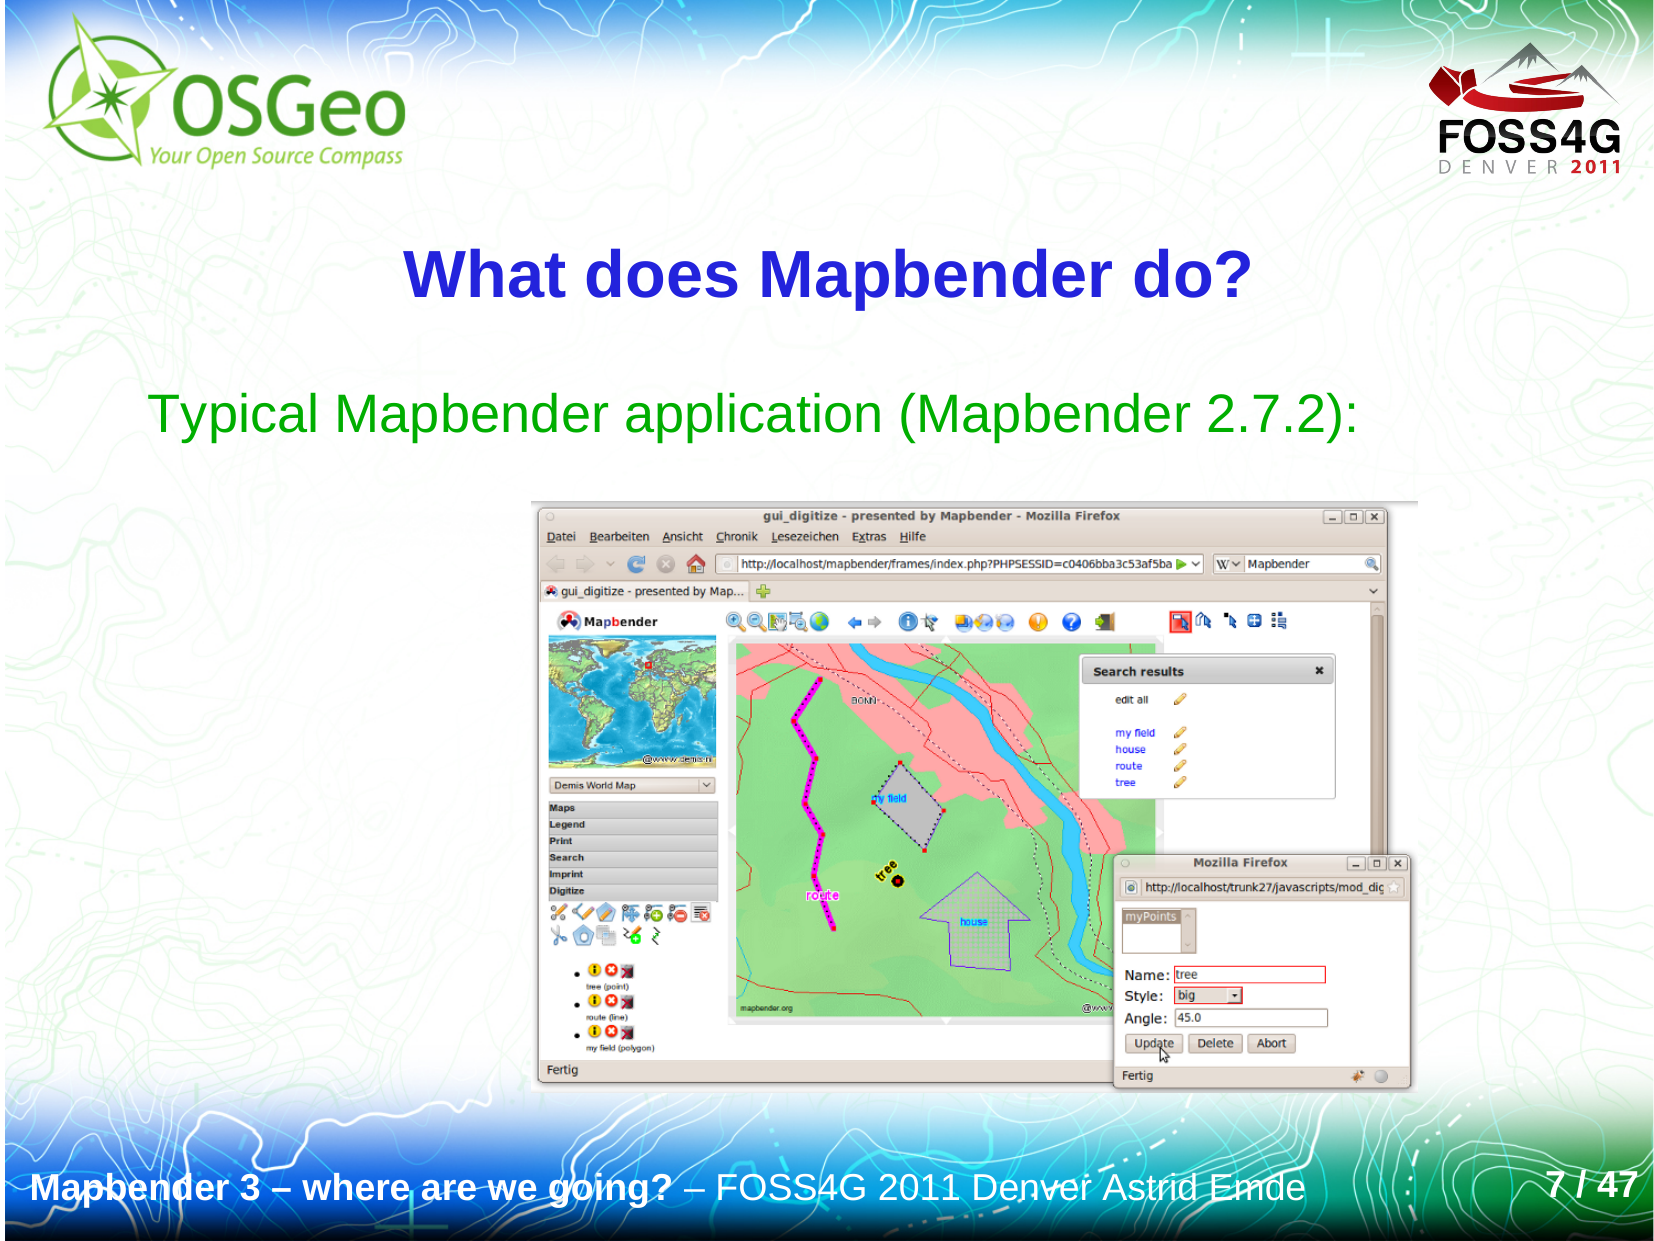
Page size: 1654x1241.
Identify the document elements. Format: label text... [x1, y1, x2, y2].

title What does Mapbender do? [82, 208, 1571, 342]
picture [5, 0, 1654, 1241]
list Typical Mapbender application (Mapbender 2.7.2): [76, 383, 1565, 1188]
